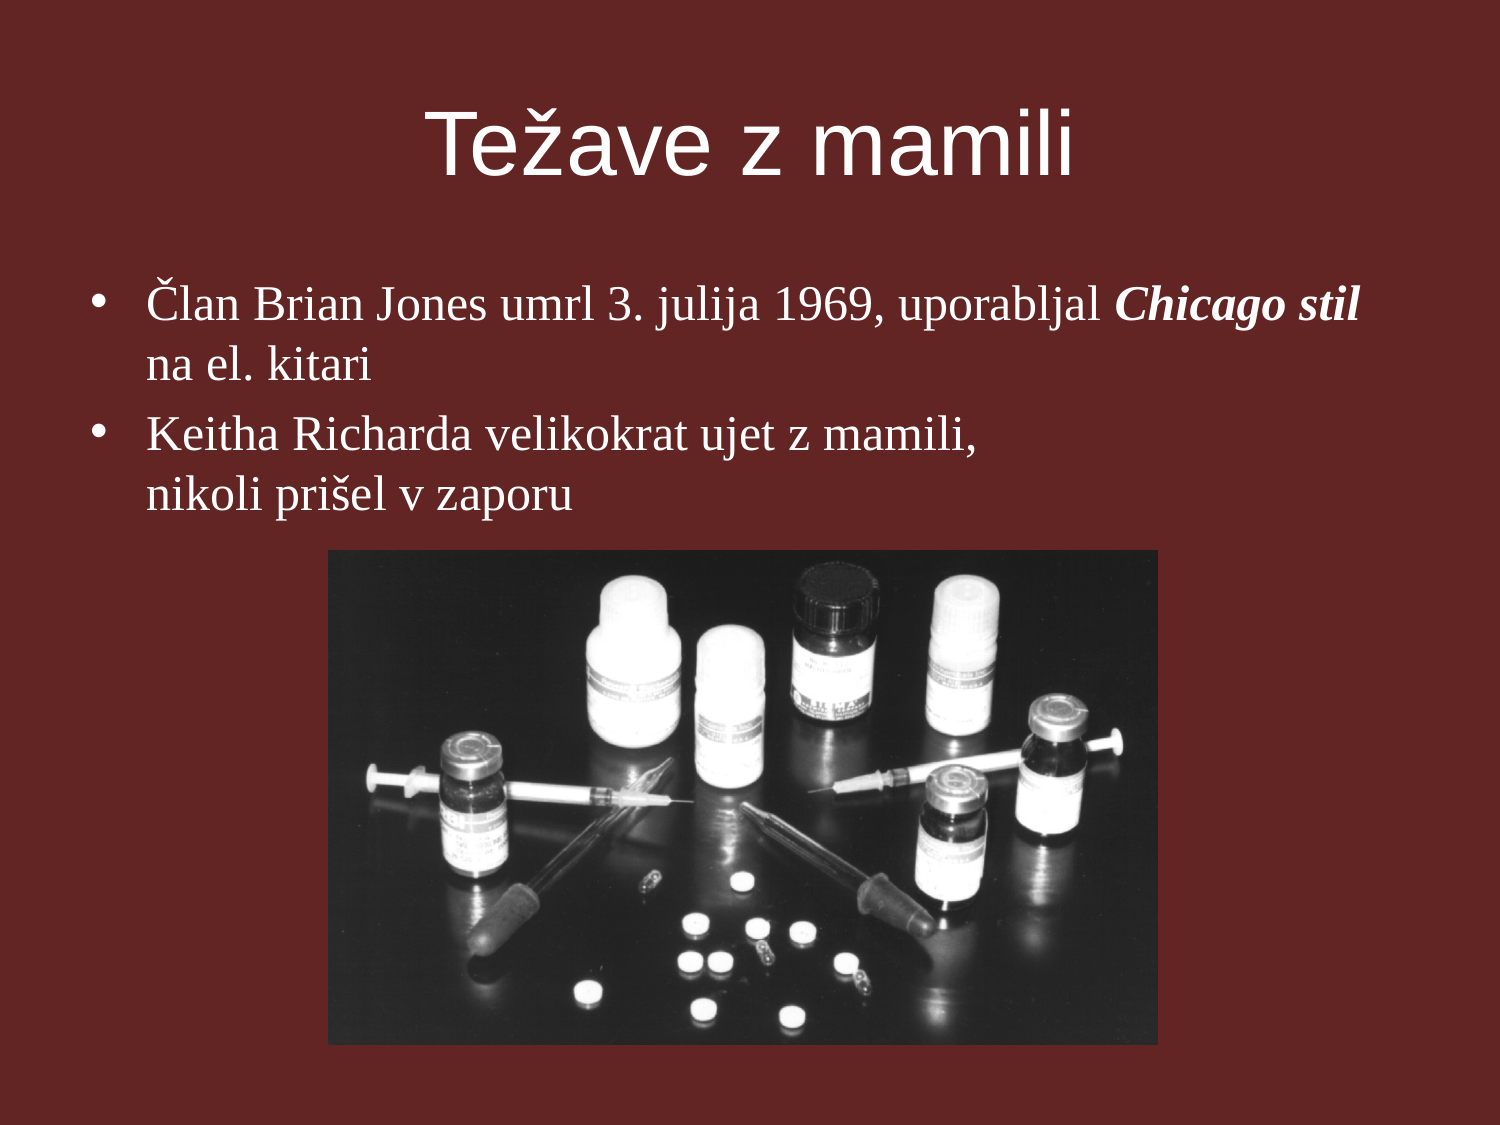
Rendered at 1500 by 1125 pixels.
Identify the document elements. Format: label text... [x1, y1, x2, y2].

picture [328, 550, 1158, 1045]
list Član Brian Jones umrl 3. julija 1969, uporabljal Chicago stil na el. kitari Keitha Richarda velikokrat ujet z mamili, nikoli prišel v zaporu [75, 262, 1425, 1005]
title Težave z mamili [75, 45, 1425, 233]
